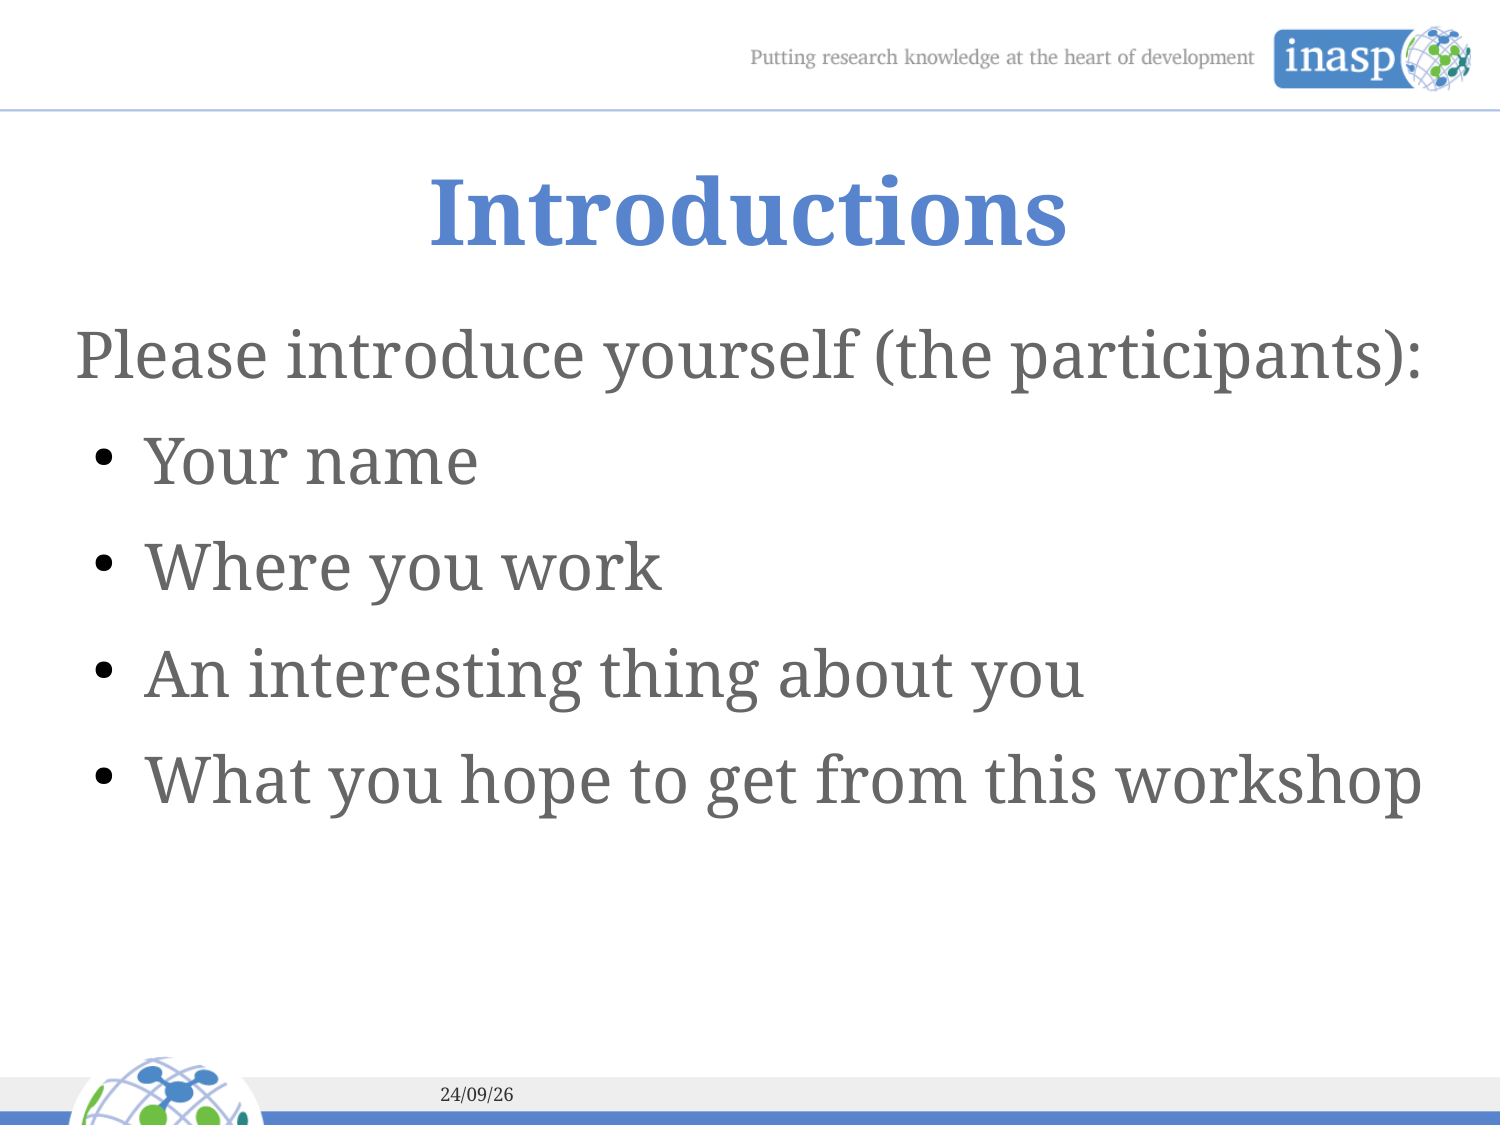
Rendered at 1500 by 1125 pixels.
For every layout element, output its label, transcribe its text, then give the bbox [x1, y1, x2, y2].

list Please introduce yourself (the participants): Your name Where you work An interesting thing about you What you hope to get from this workshop [75, 313, 1426, 967]
picture [0, 0, 1500, 1125]
title Introductions [75, 129, 1426, 313]
